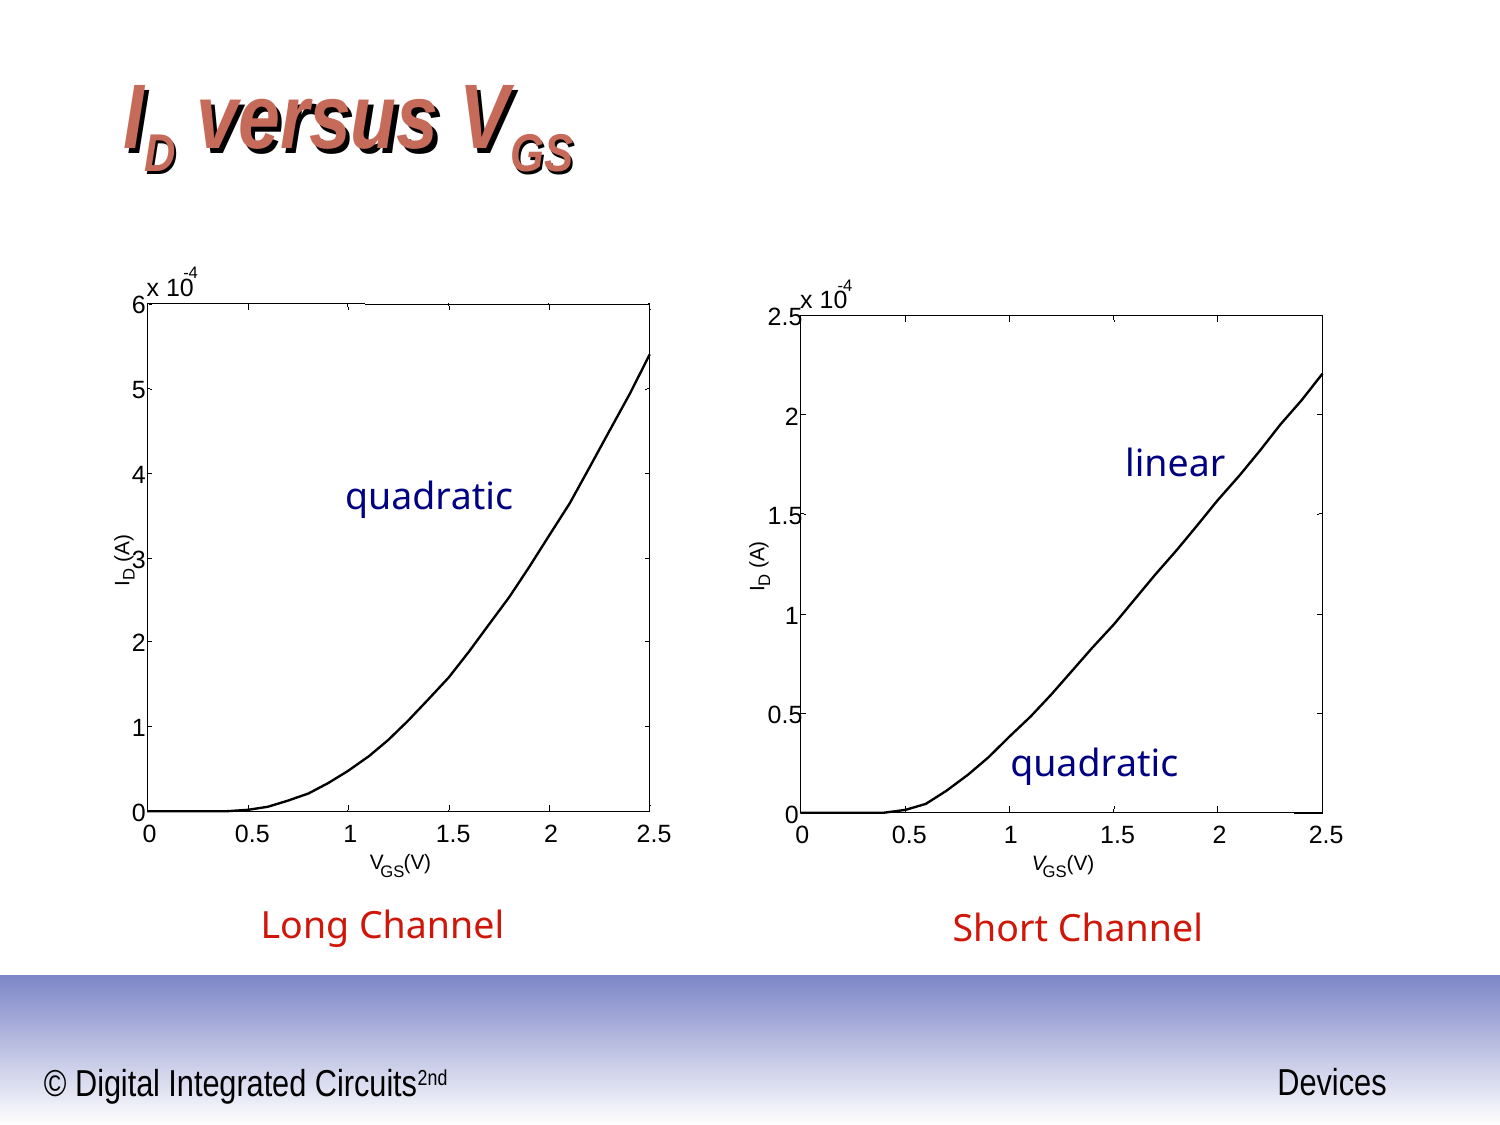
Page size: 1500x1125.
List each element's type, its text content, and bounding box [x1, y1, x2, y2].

text_box x 10 [836, 295, 844, 306]
text_box V [369, 848, 384, 866]
text_box 1 [343, 817, 358, 848]
text_box D [117, 568, 138, 581]
text_box (A) [108, 534, 134, 569]
text_box quadratic [995, 731, 1194, 792]
text_box x 10 [800, 283, 848, 314]
text_box Short Channel [937, 896, 1219, 957]
text_box V [369, 856, 380, 874]
text_box 0 [145, 826, 153, 840]
text_box 0.5 [237, 826, 245, 840]
text_box [62, 256, 1390, 885]
text_box Long Channel [245, 893, 520, 955]
text_box -4 [183, 262, 199, 283]
text_box 1 [784, 599, 799, 630]
text_box 2.5 [767, 300, 800, 331]
text_box quadratic [330, 463, 529, 525]
text_box 2 [1212, 818, 1227, 849]
text_box (V) [397, 848, 432, 874]
text_box 2.5 [792, 310, 803, 316]
text_box I [108, 580, 134, 587]
text_box 0 [131, 796, 146, 827]
text_box 2.5 [636, 817, 672, 848]
text_box GS [1042, 860, 1068, 881]
text_box x 10 [146, 271, 195, 302]
text_box 0 [798, 827, 806, 841]
text_box I [743, 586, 769, 592]
title ID versus VGS [108, 50, 1384, 190]
text_box 2.5 [1308, 818, 1344, 849]
text_box 4 [131, 458, 146, 489]
text_box 2 [131, 626, 146, 657]
text_box (V) [1060, 849, 1095, 875]
text_box 0.5 [235, 817, 271, 848]
text_box 1.5 [1100, 818, 1136, 849]
text_box 0 [142, 817, 157, 848]
text_box V [1031, 849, 1046, 875]
text_box 1 [131, 711, 146, 742]
text_box linear [1110, 431, 1241, 492]
text_box 0 [784, 798, 799, 829]
text_box D [760, 576, 769, 583]
text_box 3 [134, 543, 146, 574]
text_box 1 [1003, 818, 1019, 849]
text_box 6 [131, 289, 146, 320]
text_box -4 [837, 274, 853, 295]
text_box 2 [784, 399, 799, 430]
text_box GS [380, 860, 405, 881]
text_box 3 [134, 552, 141, 566]
text_box 0.5 [767, 698, 800, 729]
text_box 0.5 [891, 818, 928, 849]
text_box D [753, 574, 774, 587]
text_box 2 [544, 817, 559, 848]
text_box 5 [131, 373, 146, 404]
text_box 0 [795, 818, 810, 849]
text_box 1.5 [435, 817, 472, 848]
text_box D [124, 570, 133, 577]
text_box 1.5 [767, 499, 800, 530]
text_box (A) [743, 540, 769, 575]
text_box x 10 [182, 283, 190, 294]
